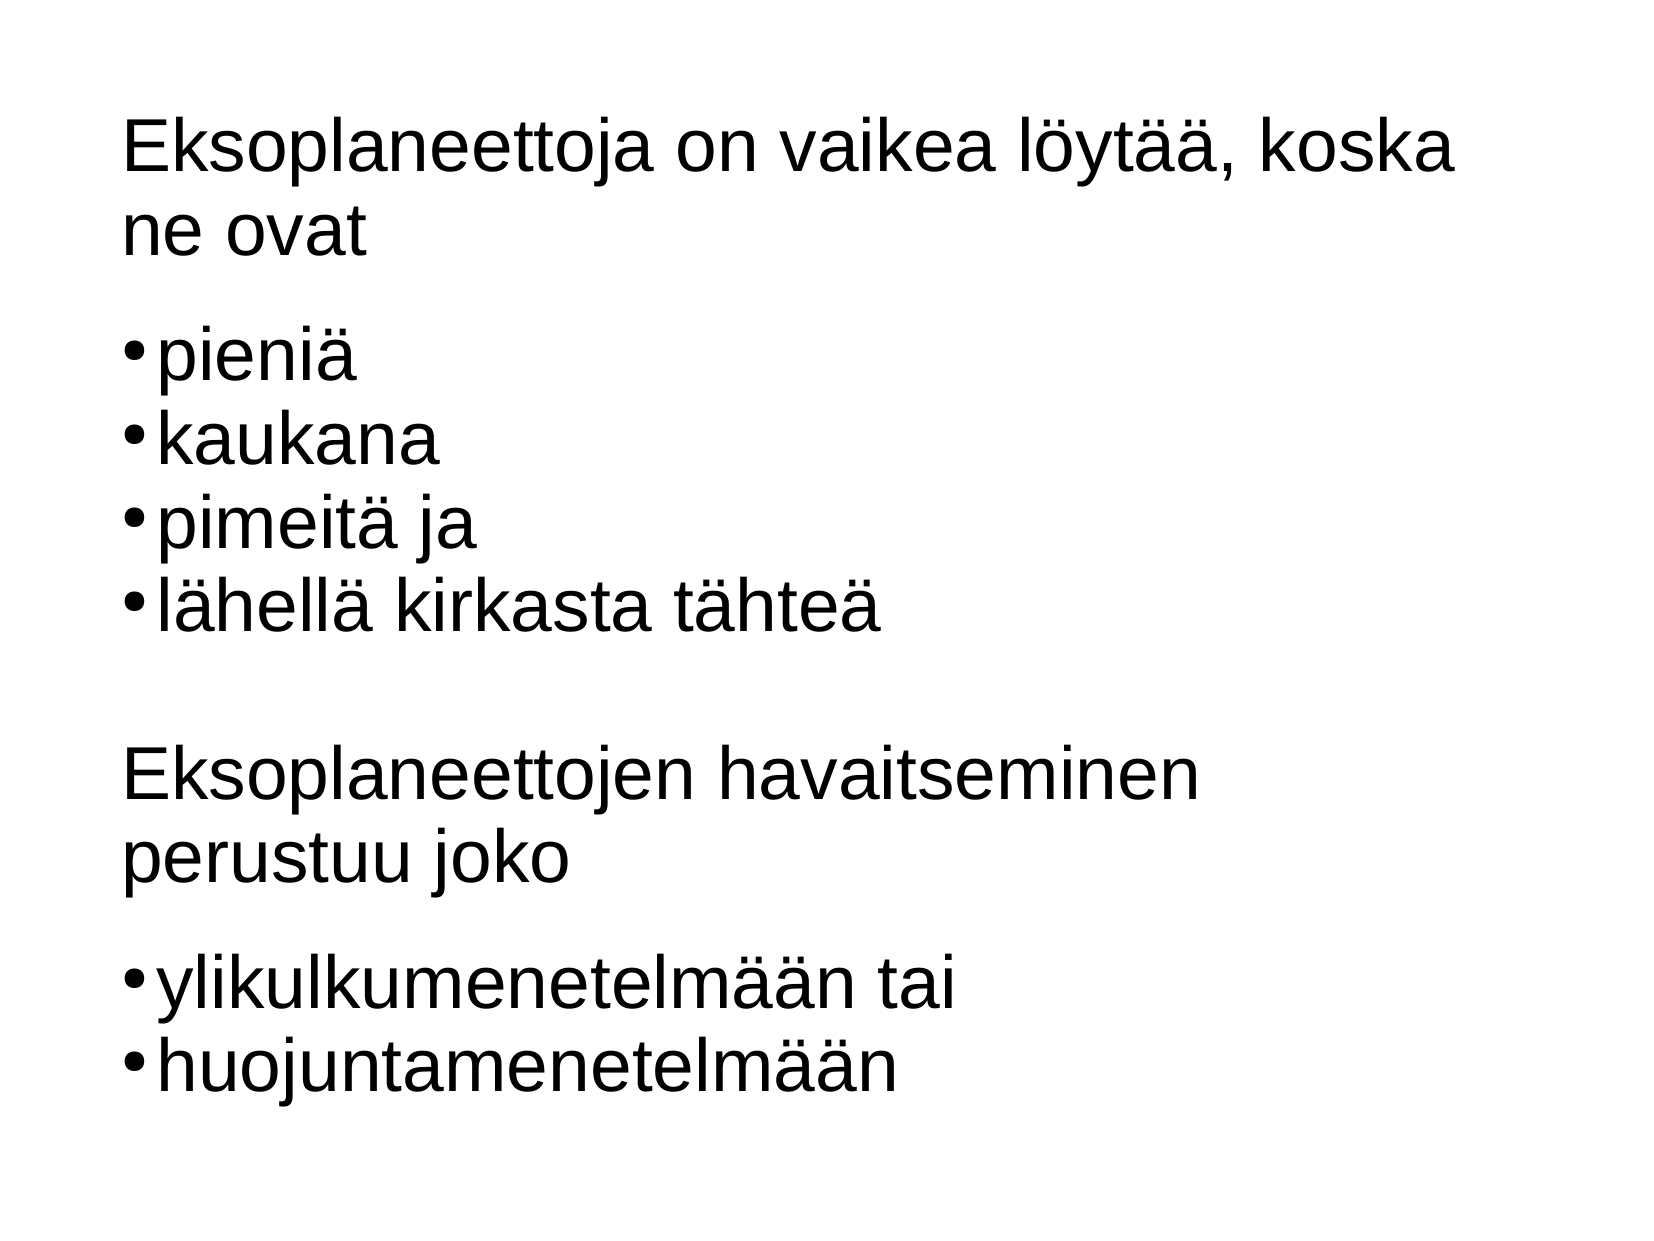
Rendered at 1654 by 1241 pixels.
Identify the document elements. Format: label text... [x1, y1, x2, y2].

text_box Eksoplaneettoja on vaikea löytää, koska ne ovat pieniä kaukana pimeitä ja lähellä kirkasta tähteä Eksoplaneettojen havaitseminen perustuu joko ylikulkumenetelmään tai huojuntamenetelmään [106, 97, 1512, 1200]
